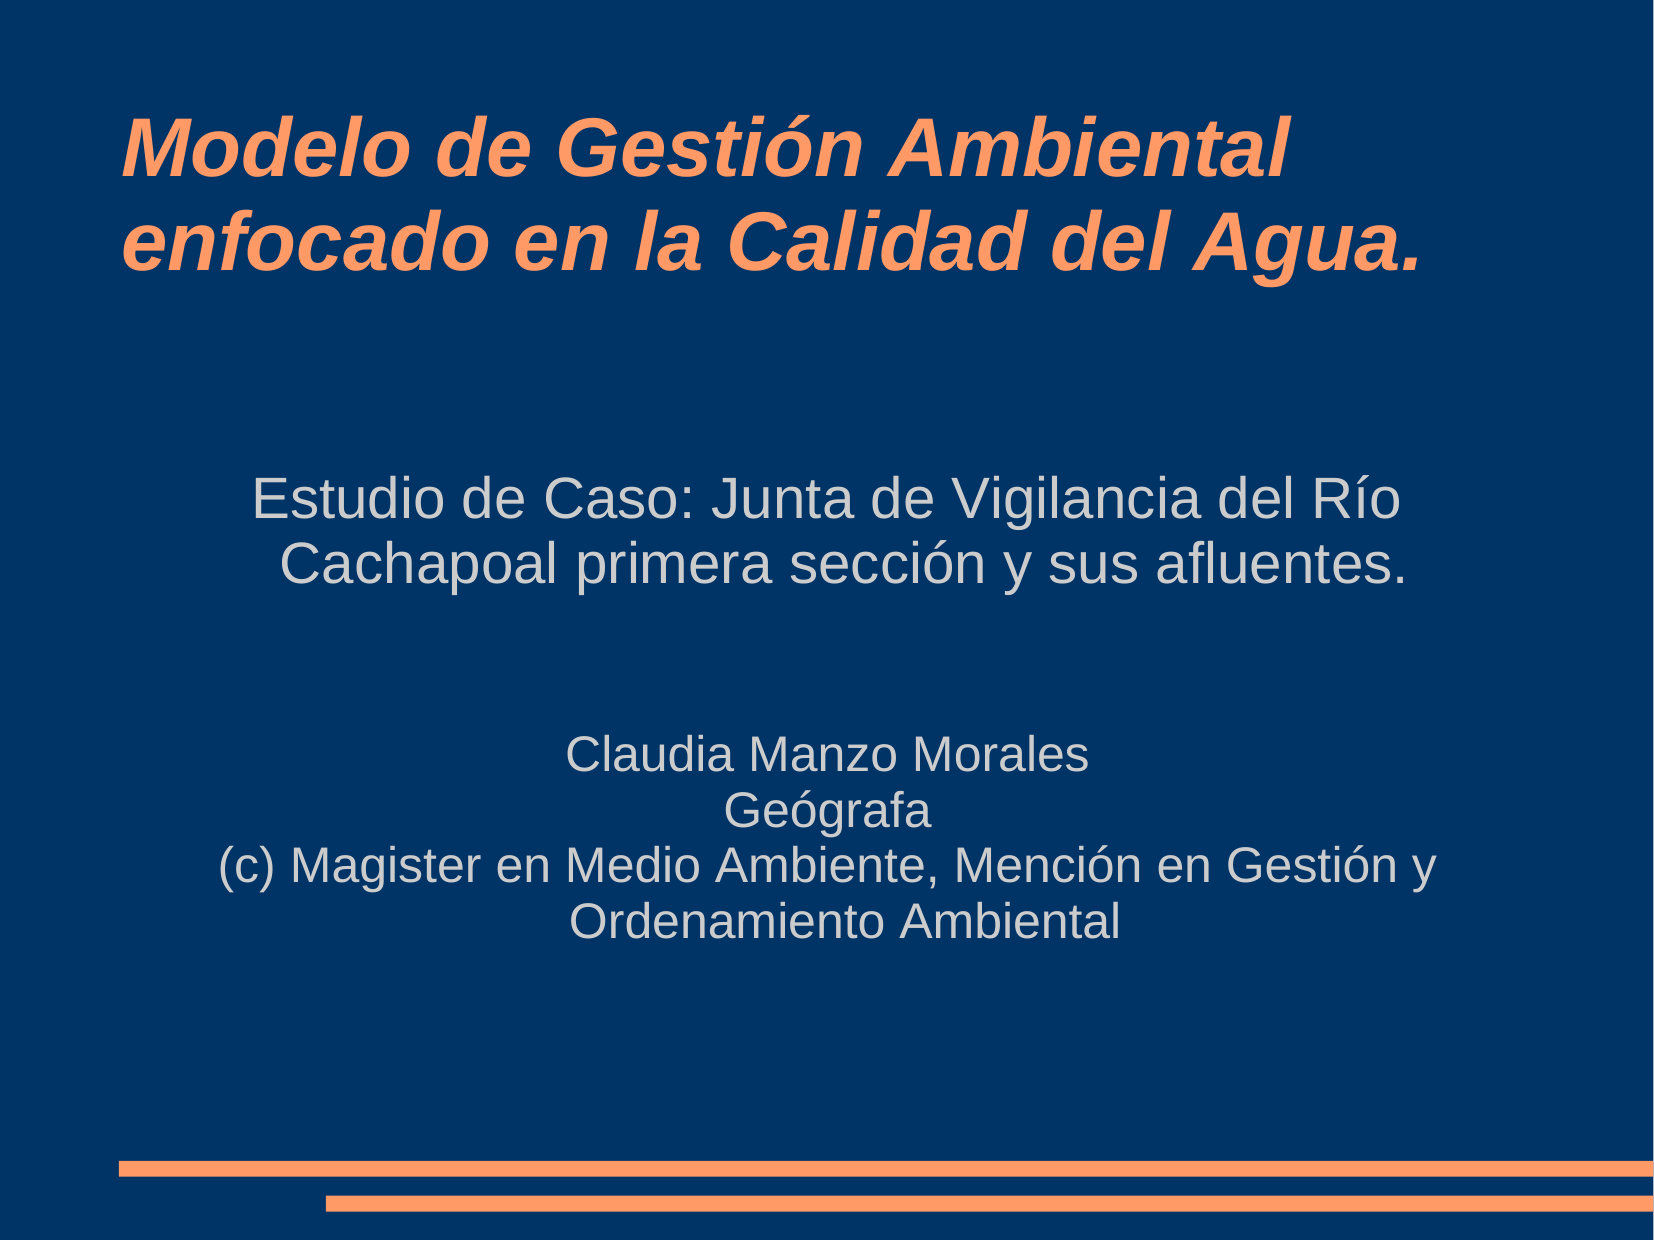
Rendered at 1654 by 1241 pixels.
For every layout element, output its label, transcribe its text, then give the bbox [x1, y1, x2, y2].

title Modelo de Gestión Ambiental enfocado en la Calidad del Agua. [121, 91, 1534, 299]
subtitle Estudio de Caso: Junta de Vigilancia del Río Cachapoal primera sección y sus afluentes. Claudia Manzo Morales Geógrafa (c) Magister en Medio Ambiente, Mención en Gestión y Ordenamiento Ambiental [121, 344, 1534, 1127]
